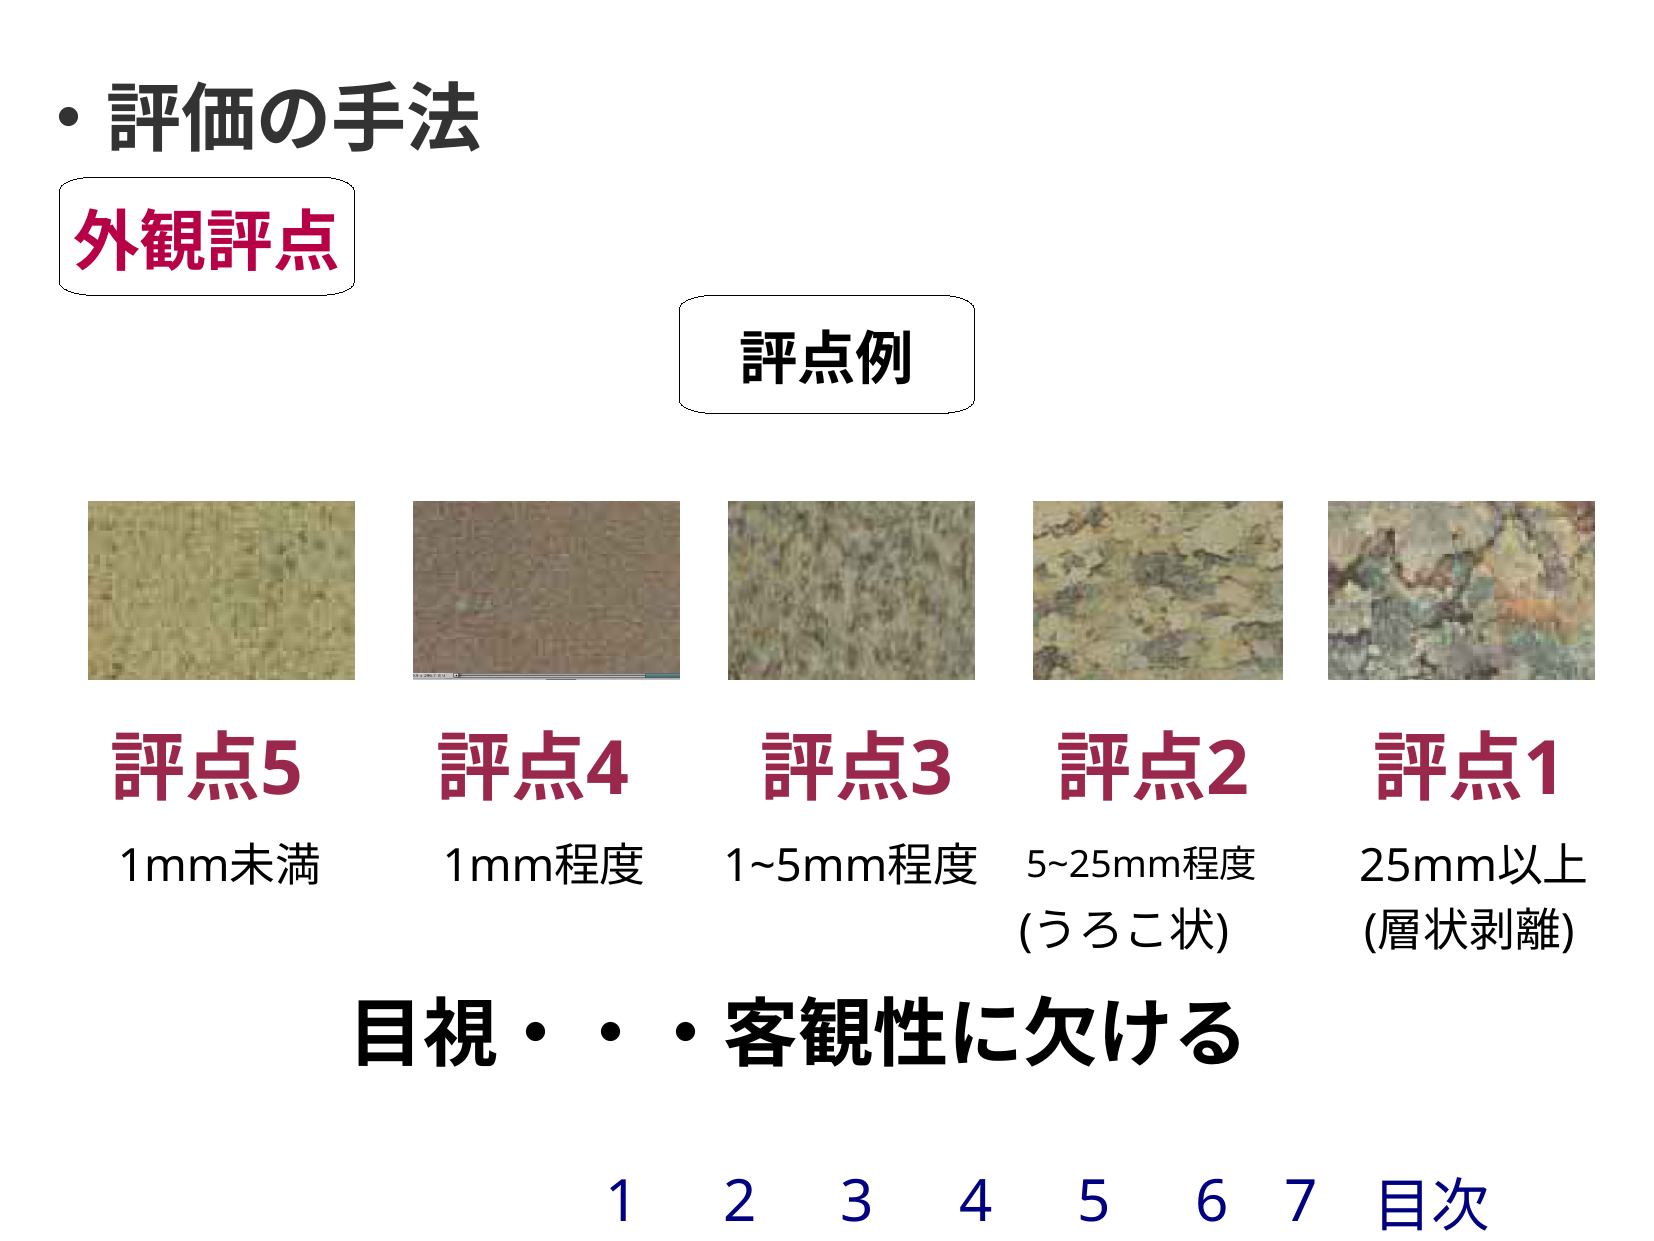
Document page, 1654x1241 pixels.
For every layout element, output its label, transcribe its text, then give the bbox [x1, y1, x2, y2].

text_box 評点例 [679, 295, 975, 414]
picture [1328, 501, 1595, 680]
text_box 評点4 [421, 700, 650, 798]
picture [413, 501, 680, 680]
text_box 評点5 [96, 700, 325, 798]
text_box 25mm以上 [1344, 820, 1595, 886]
picture [1033, 501, 1283, 680]
text_box 4 [945, 1151, 1063, 1230]
text_box 1 [590, 1151, 708, 1230]
text_box 7 [1269, 1151, 1359, 1241]
text_box 2 [708, 1151, 825, 1230]
text_box 3 [825, 1151, 945, 1230]
text_box 5~25mm程度 [1011, 826, 1270, 883]
text_box 目次 [1358, 1151, 1506, 1230]
text_box 1~5mm程度 [708, 820, 990, 886]
text_box 6 [1181, 1151, 1269, 1230]
text_box 評点1 [1358, 700, 1587, 798]
text_box 評点3 [745, 700, 975, 798]
text_box (層状剥離) [1349, 885, 1600, 951]
text_box 5 [1063, 1151, 1182, 1241]
picture [88, 501, 355, 680]
text_box 外観評点 [59, 177, 355, 296]
text_box 1mm程度 [427, 820, 650, 886]
text_box 目視・・・客観性に欠ける [324, 966, 1281, 1063]
text_box ・評価の手法 [0, 50, 547, 207]
text_box 1mm未満 [103, 820, 325, 886]
picture [728, 501, 975, 680]
text_box (うろこ状) [1003, 885, 1253, 951]
text_box 評点2 [1041, 700, 1270, 798]
